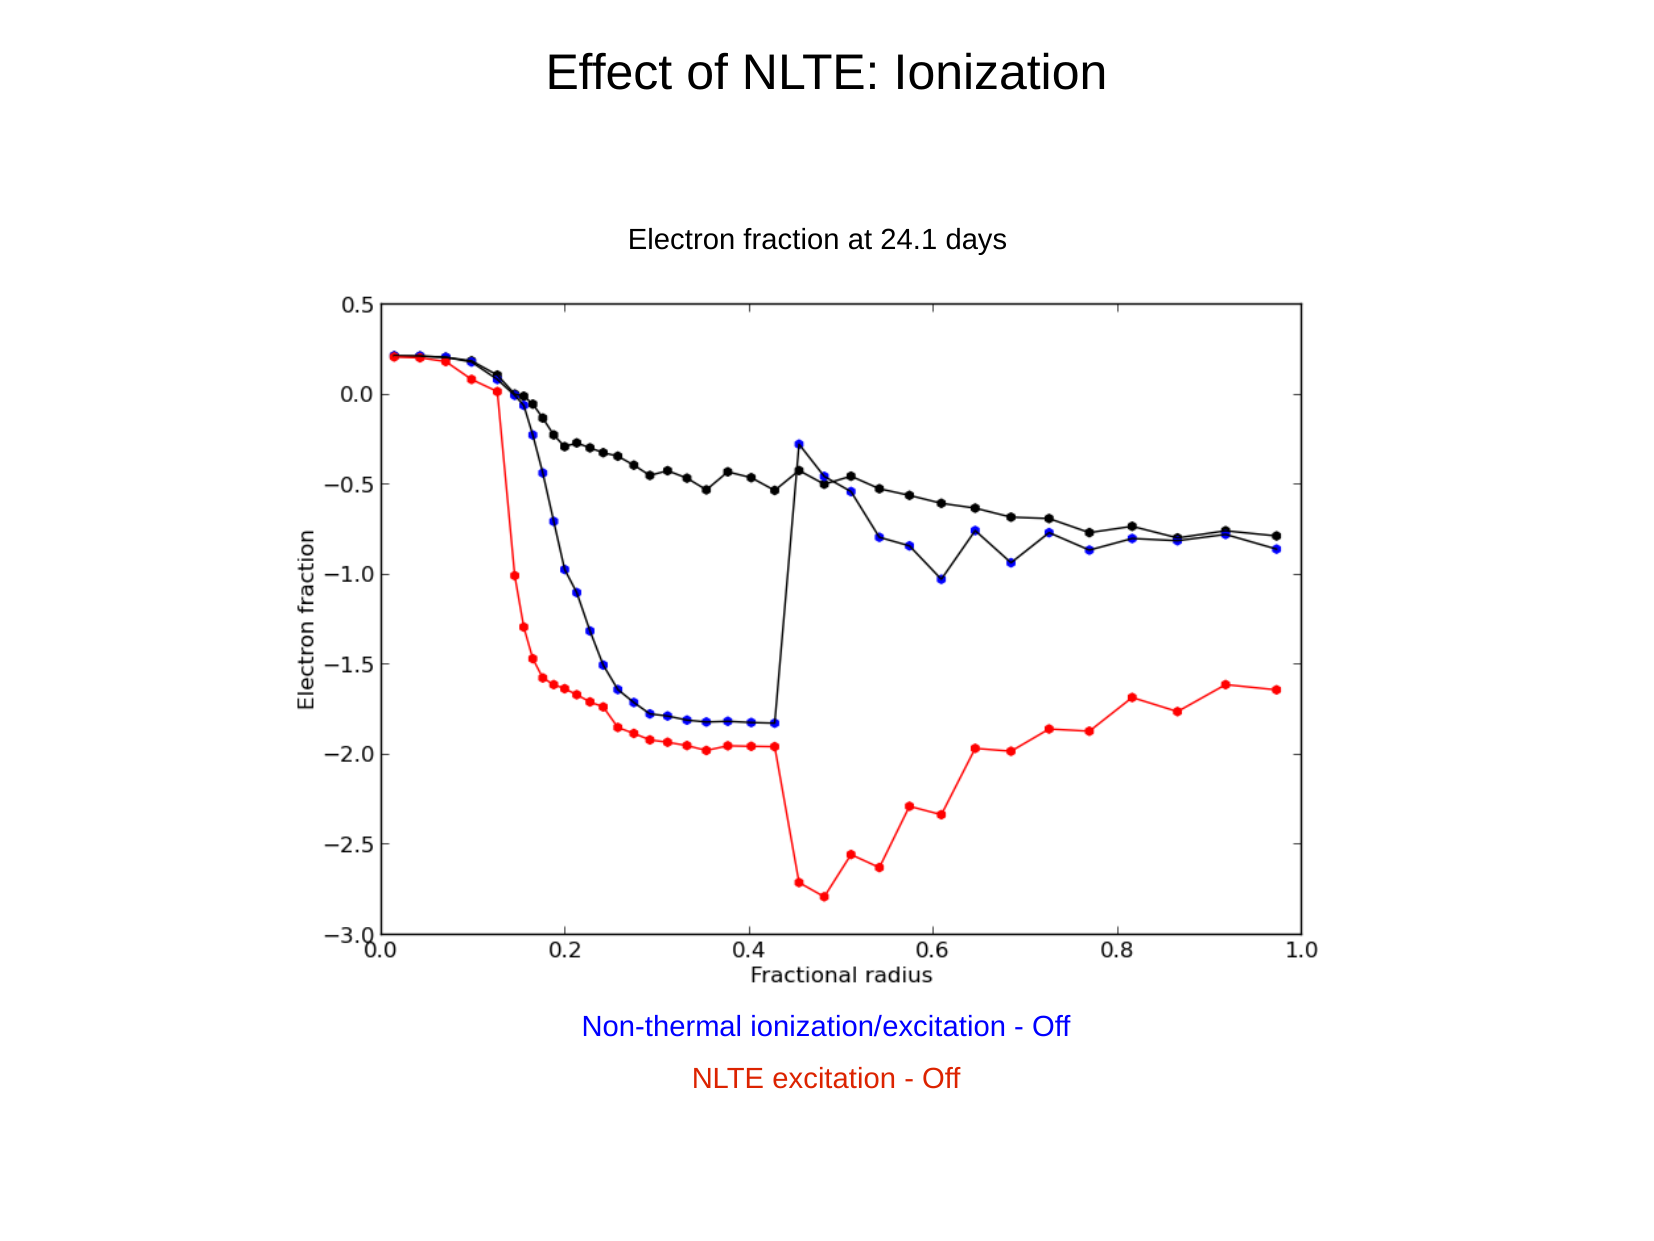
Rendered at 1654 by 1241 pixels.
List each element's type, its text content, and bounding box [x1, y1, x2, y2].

text_box Effect of NLTE: Ionization [530, 36, 1123, 108]
text_box NLTE excitation - Off [677, 1055, 977, 1103]
text_box Electron fraction at 24.1 days [613, 215, 1024, 264]
text_box Non-thermal ionization/excitation - Off [566, 1014, 1087, 1051]
picture [233, 226, 1421, 1014]
